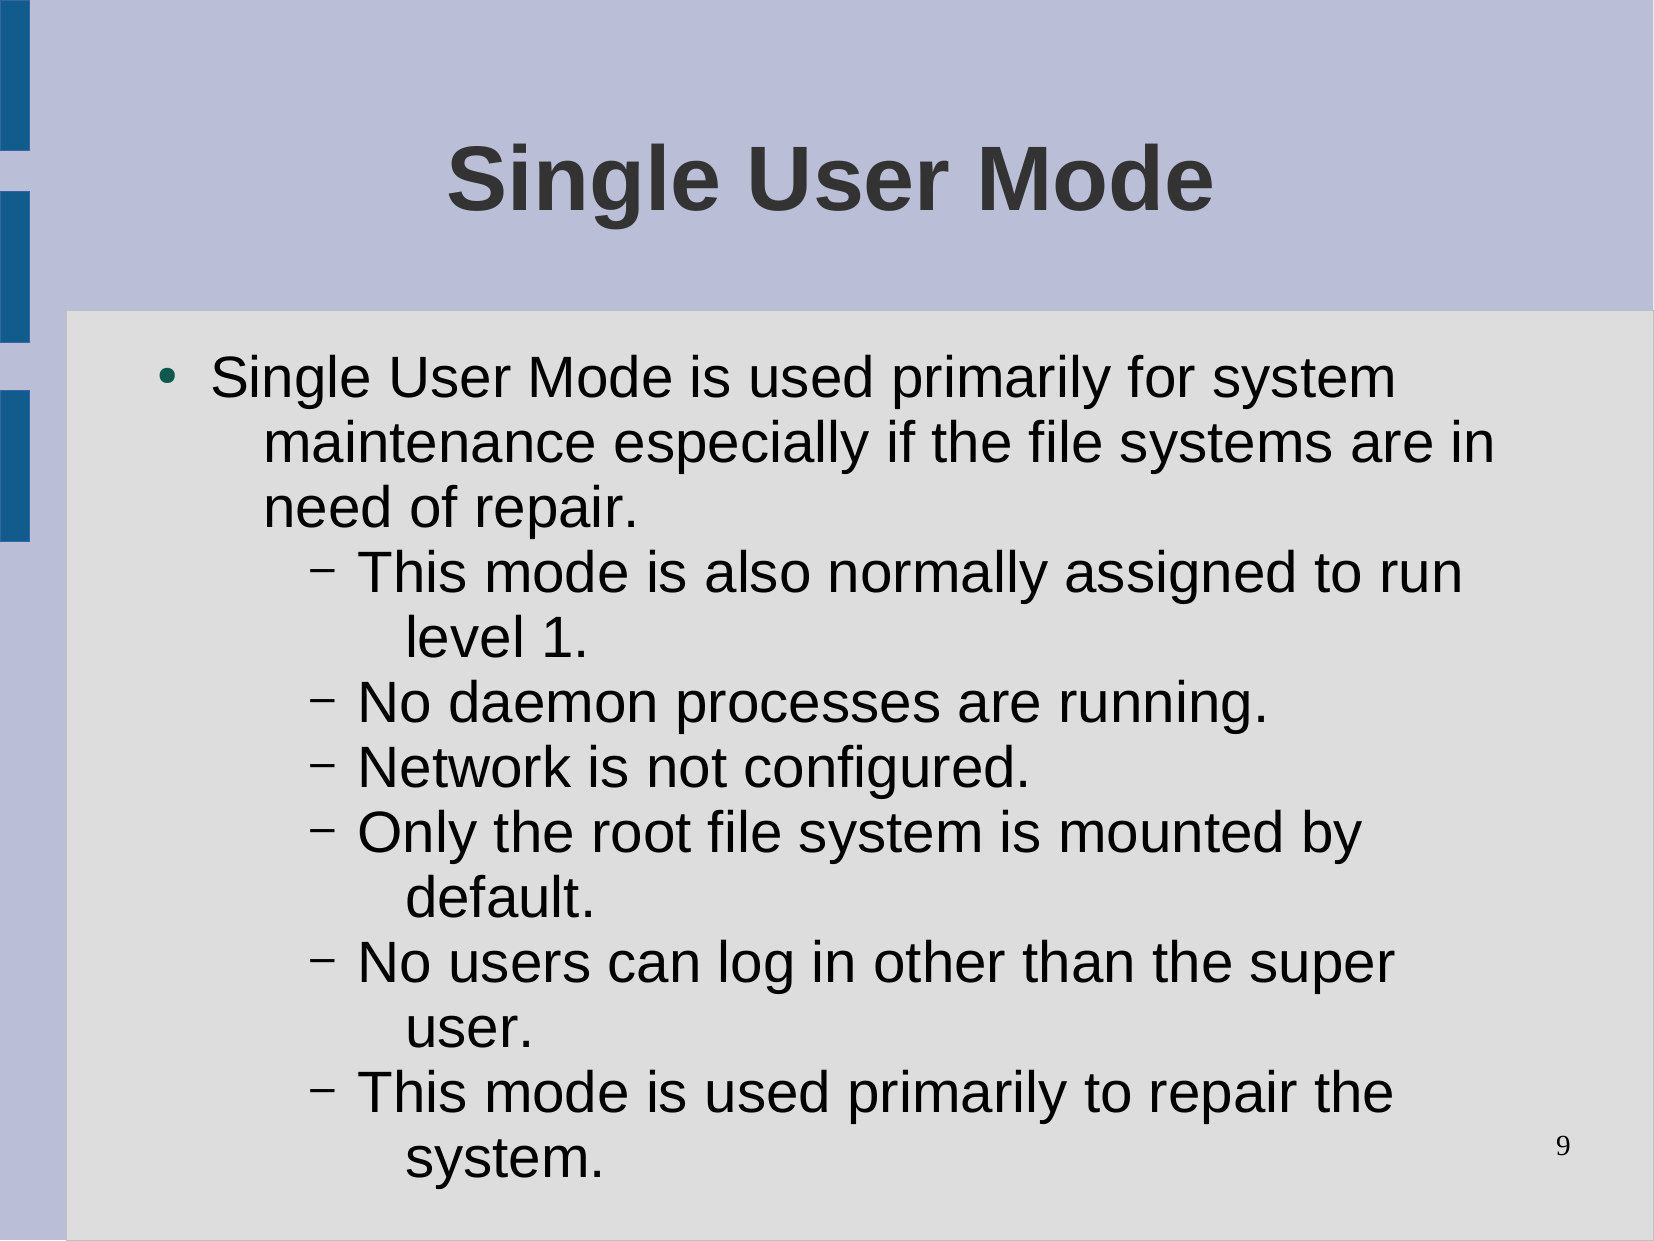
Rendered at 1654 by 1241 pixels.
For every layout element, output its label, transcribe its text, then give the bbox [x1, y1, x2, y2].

title Single User Mode [125, 75, 1538, 283]
list Single User Mode is used primarily for system maintenance especially if the file systems are in need of repair. This mode is also normally assigned to run level 1. No daemon processes are running. Network is not configured. Only the root file system is mounted by default. No users can log in other than the super user. This mode is used primarily to repair the system. [121, 344, 1534, 1127]
